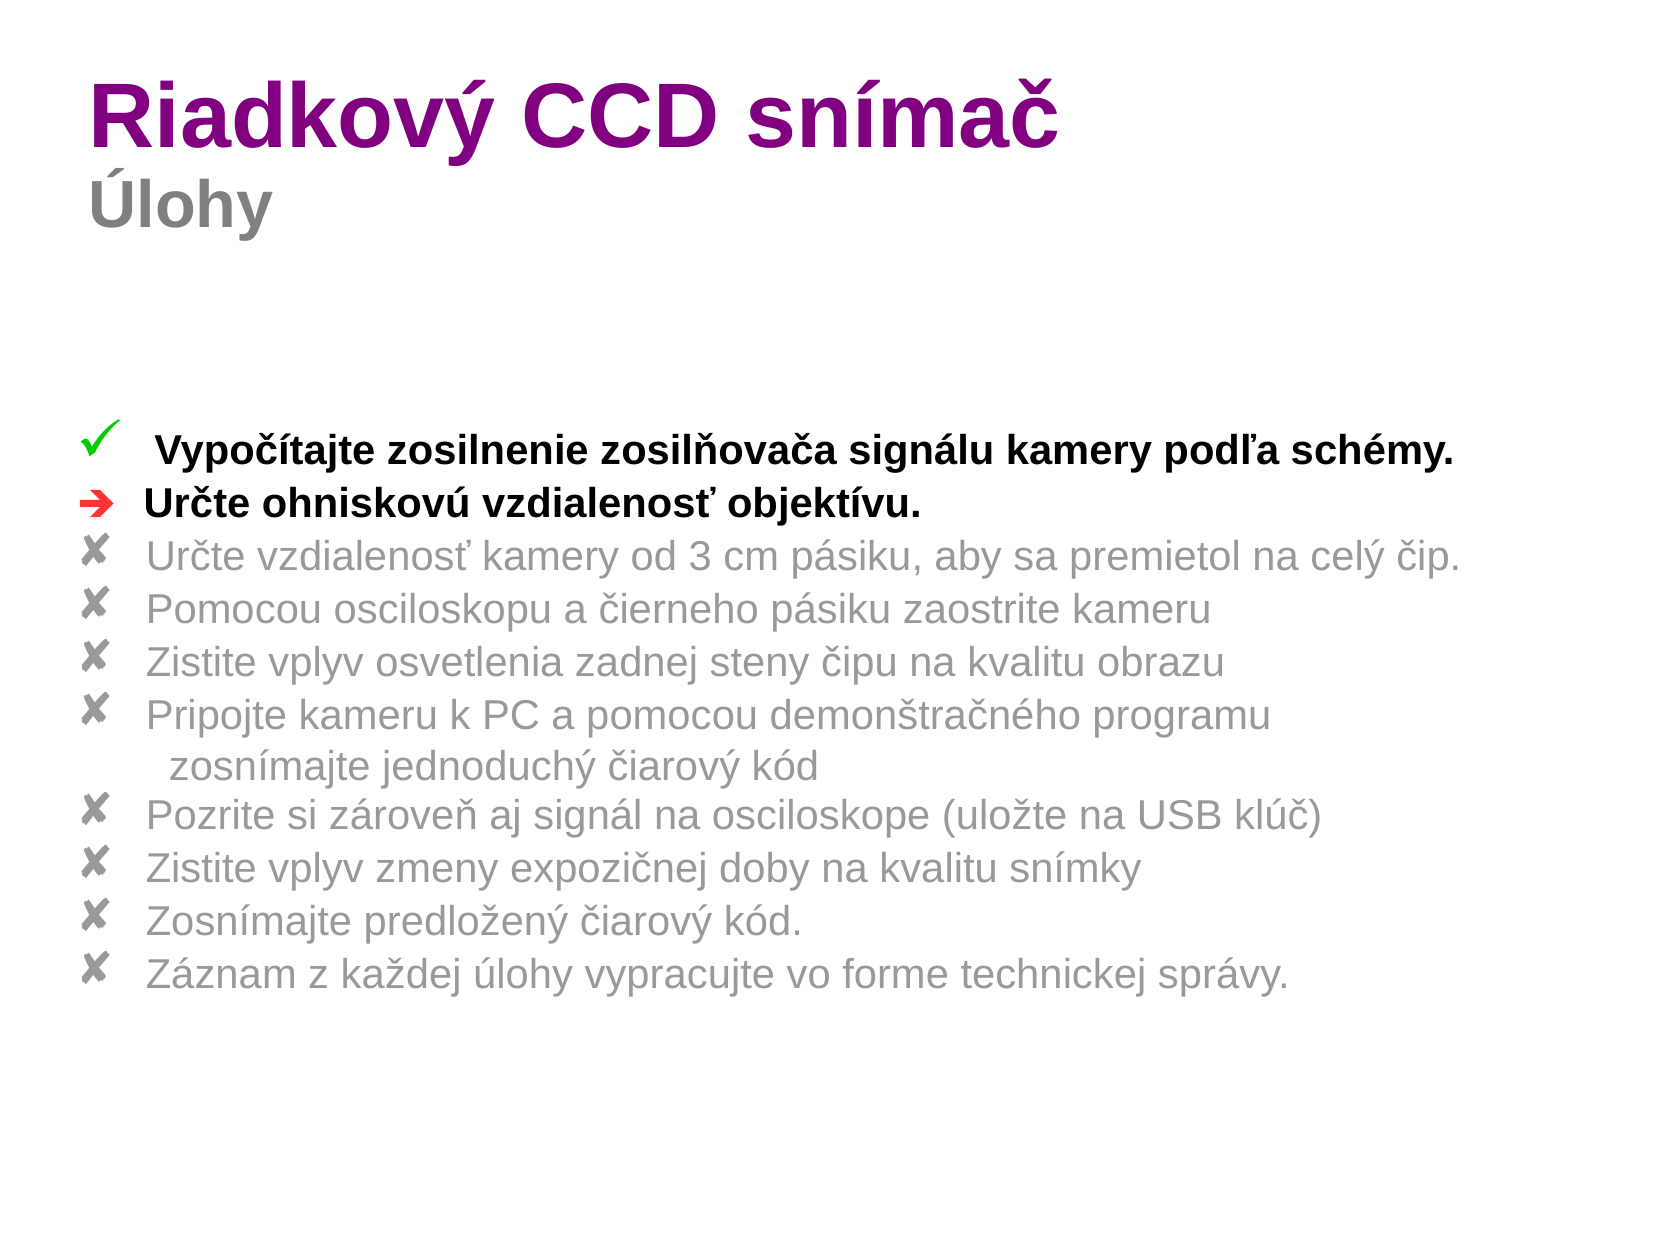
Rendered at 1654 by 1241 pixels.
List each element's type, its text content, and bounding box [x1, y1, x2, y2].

title  Vypočítajte zosilnenie zosilňovača signálu kamery podľa schémy.  Určte ohniskovú vzdialenosť objektívu.  Určte vzdialenosť kamery od 3 cm pásiku, aby sa premietol na celý čip.  Pomocou osciloskopu a čierneho pásiku zaostrite kameru  Zistite vplyv osvetlenia zadnej steny čipu na kvalitu obrazu  Pripojte kameru k PC a pomocou demonštračného programu zosnímajte jednoduchý čiarový kód  Pozrite si zároveň aj signál na osciloskope (uložte na USB klúč)  Zistite vplyv zmeny expozičnej doby na kvalitu snímky  Zosnímajte predložený čiarový kód.  Záznam z každej úlohy vypracujte vo forme technickej správy. [76, 320, 1595, 1151]
title Riadkový CCD snímač Úlohy [88, 49, 1571, 257]
